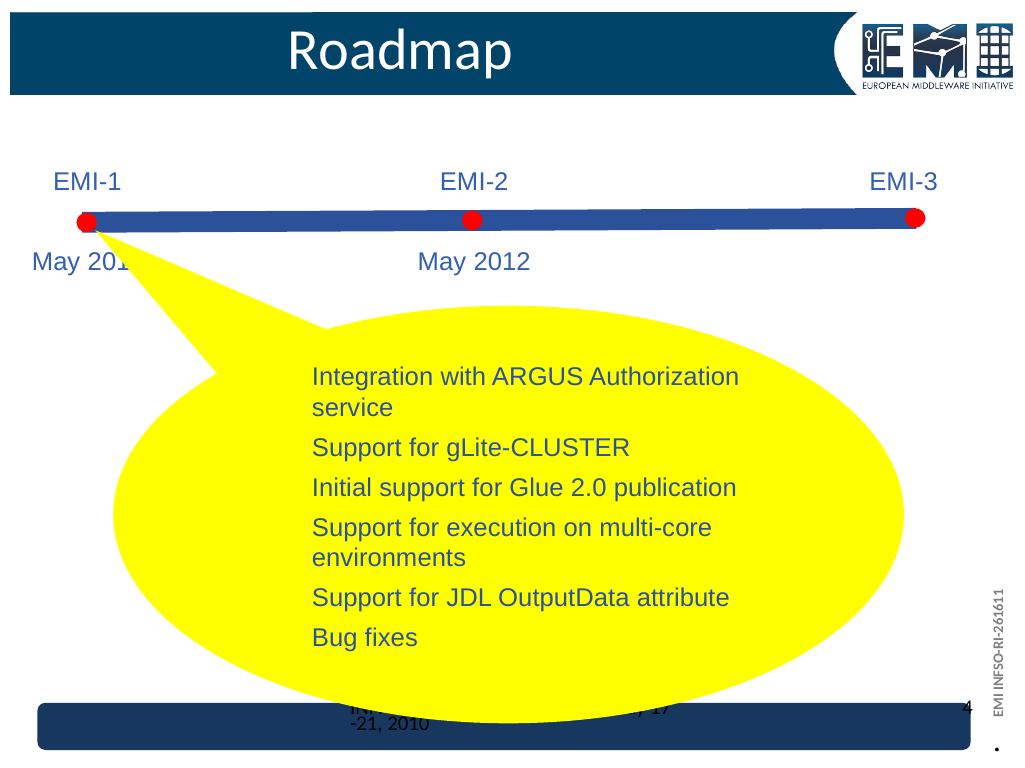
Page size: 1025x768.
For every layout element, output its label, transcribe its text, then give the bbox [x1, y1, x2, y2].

text_box [95, 230, 755, 691]
text_box [327, 700, 690, 724]
text_box [904, 208, 926, 228]
text_box Integration with ARGUS Authorization service Support for gLite-CLUSTER Initial support for Glue 2.0 publication Support for execution on multi-core environments Support for JDL OutputData attribute Bug fixes [297, 351, 838, 700]
picture [9, 12, 16, 95]
picture [19, 12, 846, 95]
text_box EMI-1 May 2011 [17, 156, 158, 284]
text_box [838, 399, 904, 630]
picture [1007, 23, 1013, 89]
text_box EMI-2 May 2012 [402, 157, 546, 284]
title Roadmap [252, 3, 1007, 89]
text_box EMI-3 [854, 157, 954, 204]
